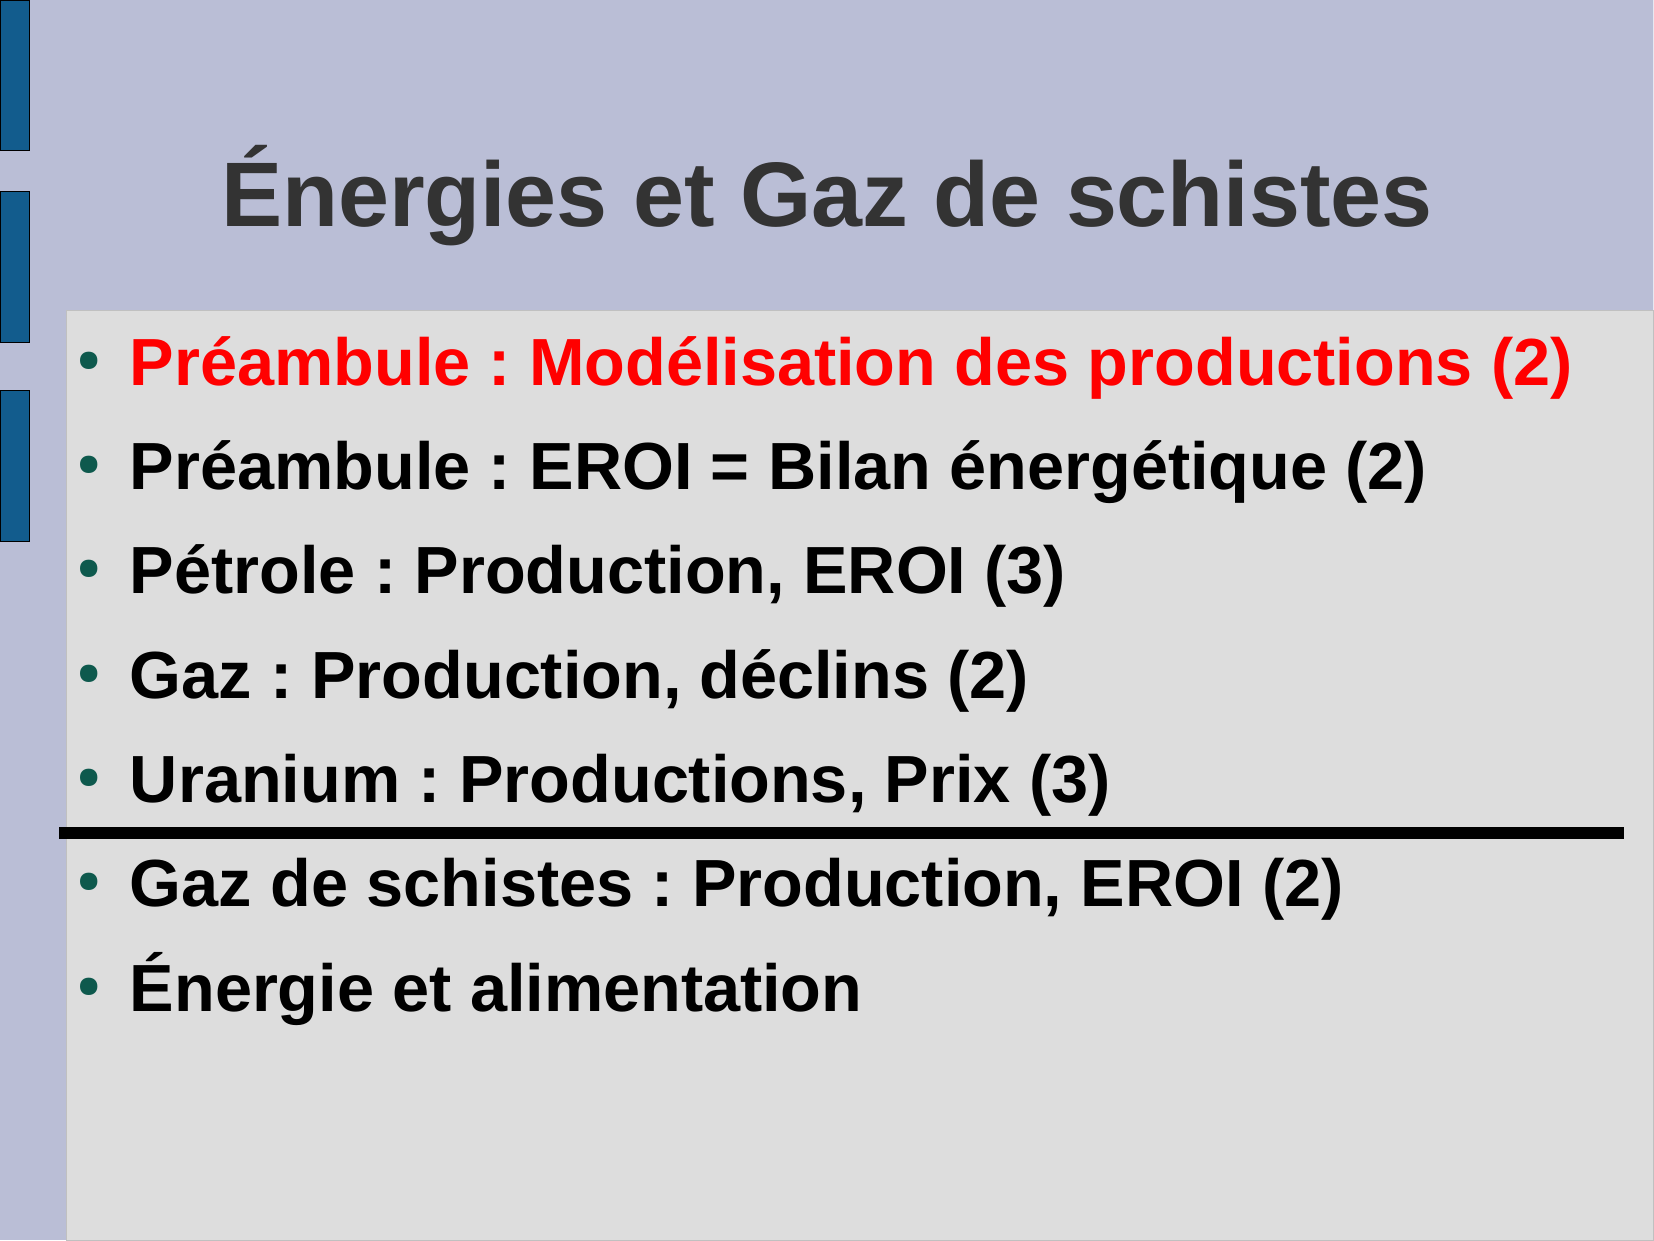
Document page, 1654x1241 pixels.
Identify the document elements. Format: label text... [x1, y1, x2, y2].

list Préambule : Modélisation des productions (2) Préambule : EROI = Bilan énergétique (2) Pétrole : Production, EROI (3) Gaz : Production, déclins (2) Uranium : Productions, Prix (3) Gaz de schistes : Production, EROI (2) Énergie et alimentation [59, 324, 1625, 1130]
title Énergies et Gaz de schistes [121, 91, 1534, 299]
